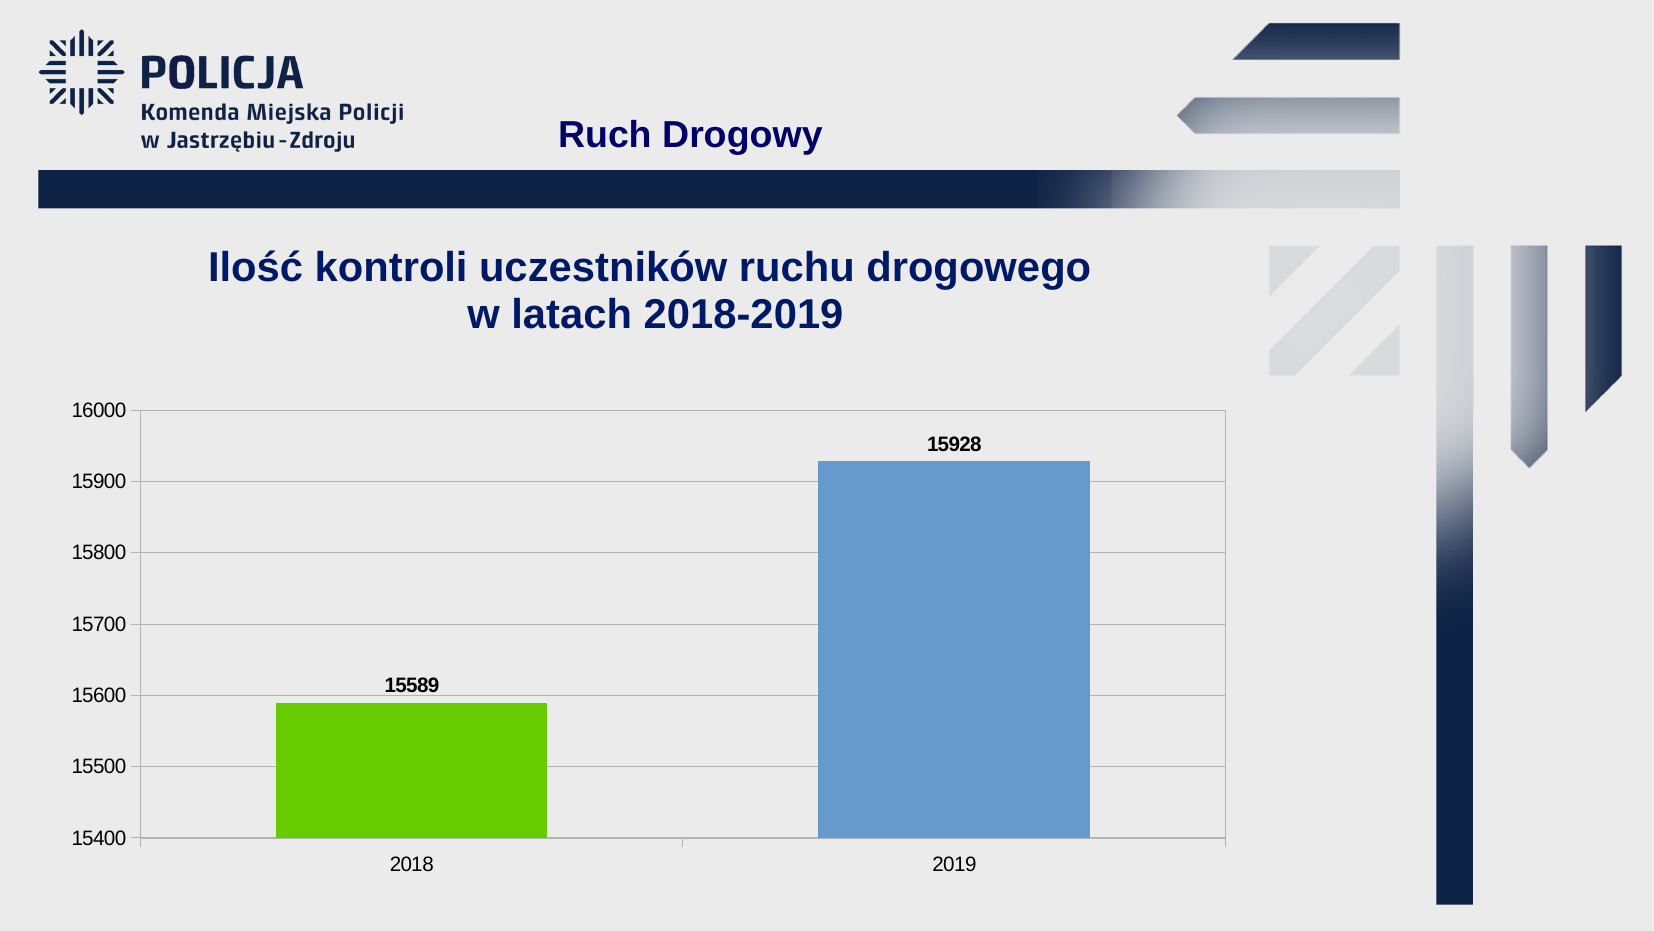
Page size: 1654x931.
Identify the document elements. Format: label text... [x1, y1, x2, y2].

text_box Ruch Drogowy [543, 106, 838, 164]
picture [0, 0, 1654, 931]
title Ilość kontroli uczestników ruchu drogowego w latach 2018-2019 [47, 212, 1264, 368]
chart [71, 368, 1264, 910]
